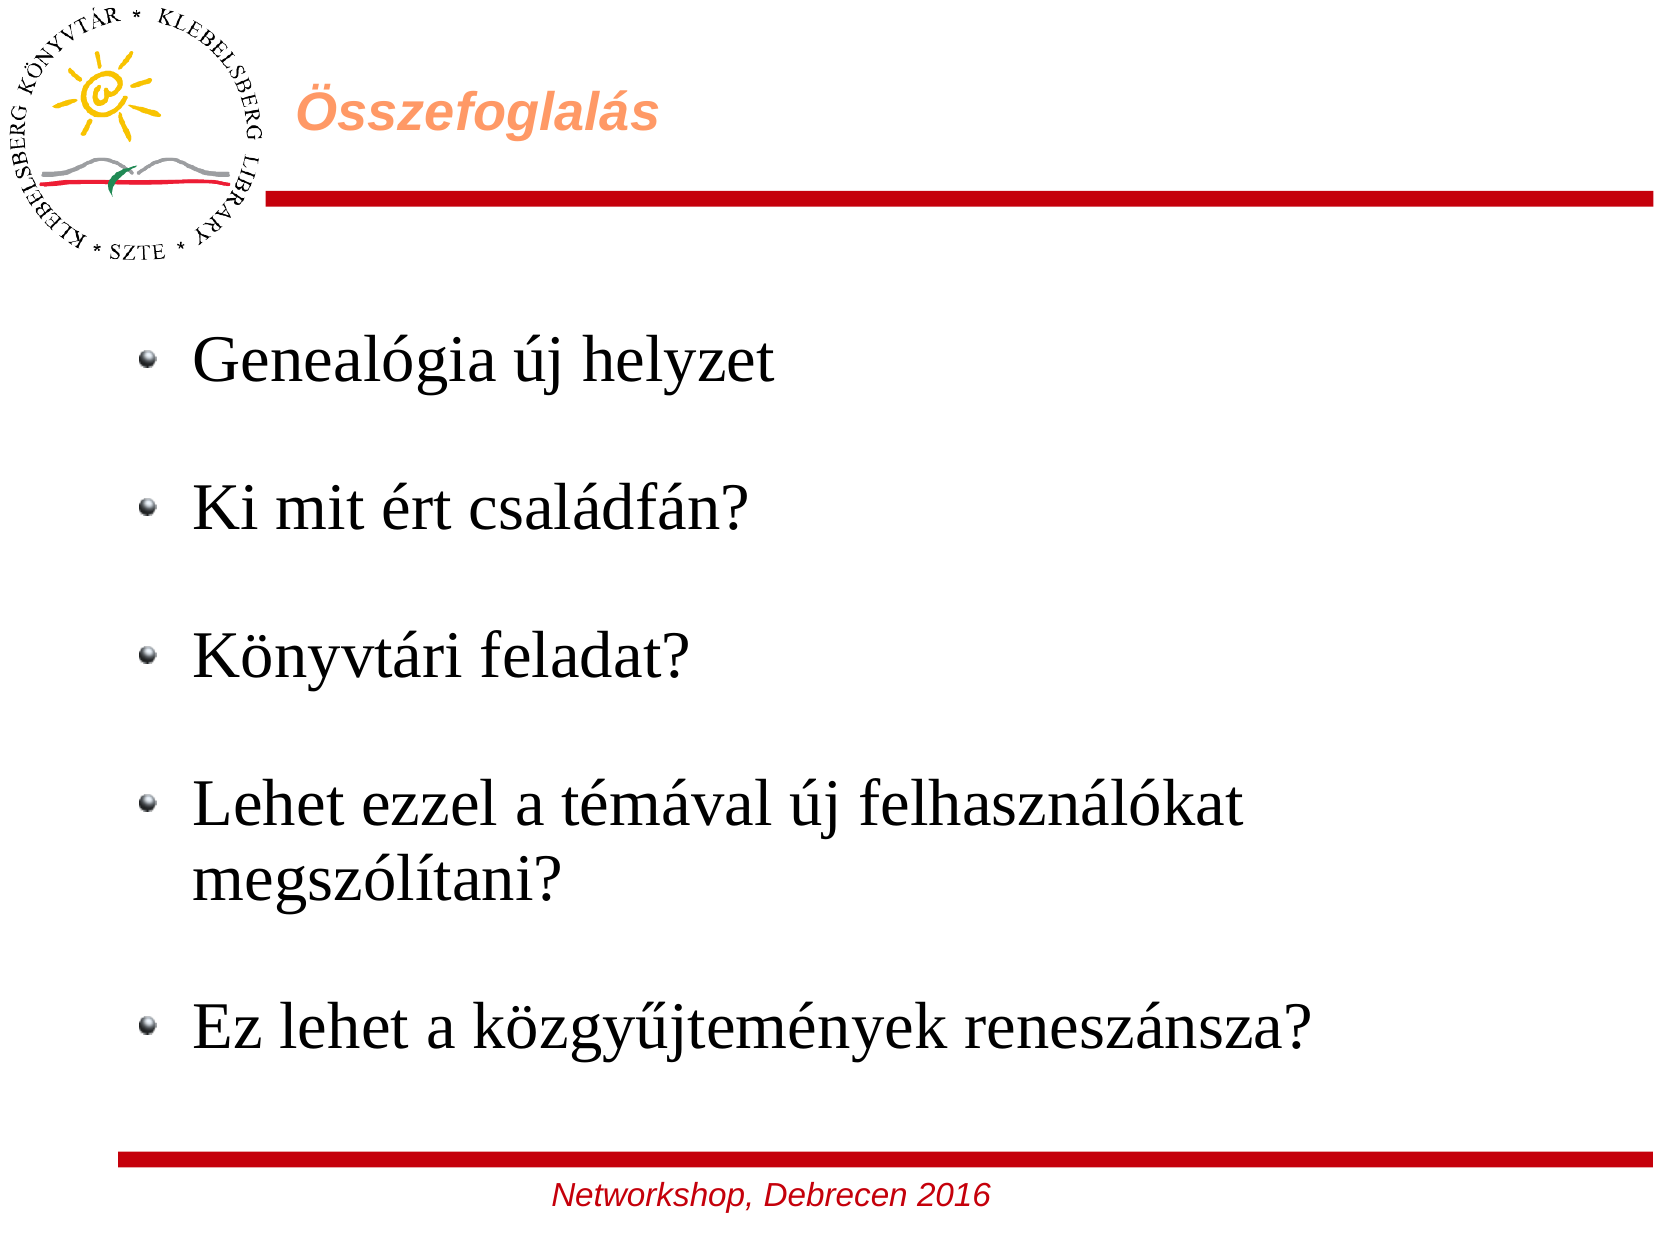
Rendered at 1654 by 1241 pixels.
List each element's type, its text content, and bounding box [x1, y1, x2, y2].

list Genealógia új helyzet Ki mit ért családfán? Könyvtári feladat? Lehet ezzel a témával új felhasználókat megszólítani? Ez lehet a közgyűjtemények reneszánsza? [121, 322, 1388, 1141]
title Összefoglalás [295, 46, 1534, 178]
picture [0, 0, 266, 267]
